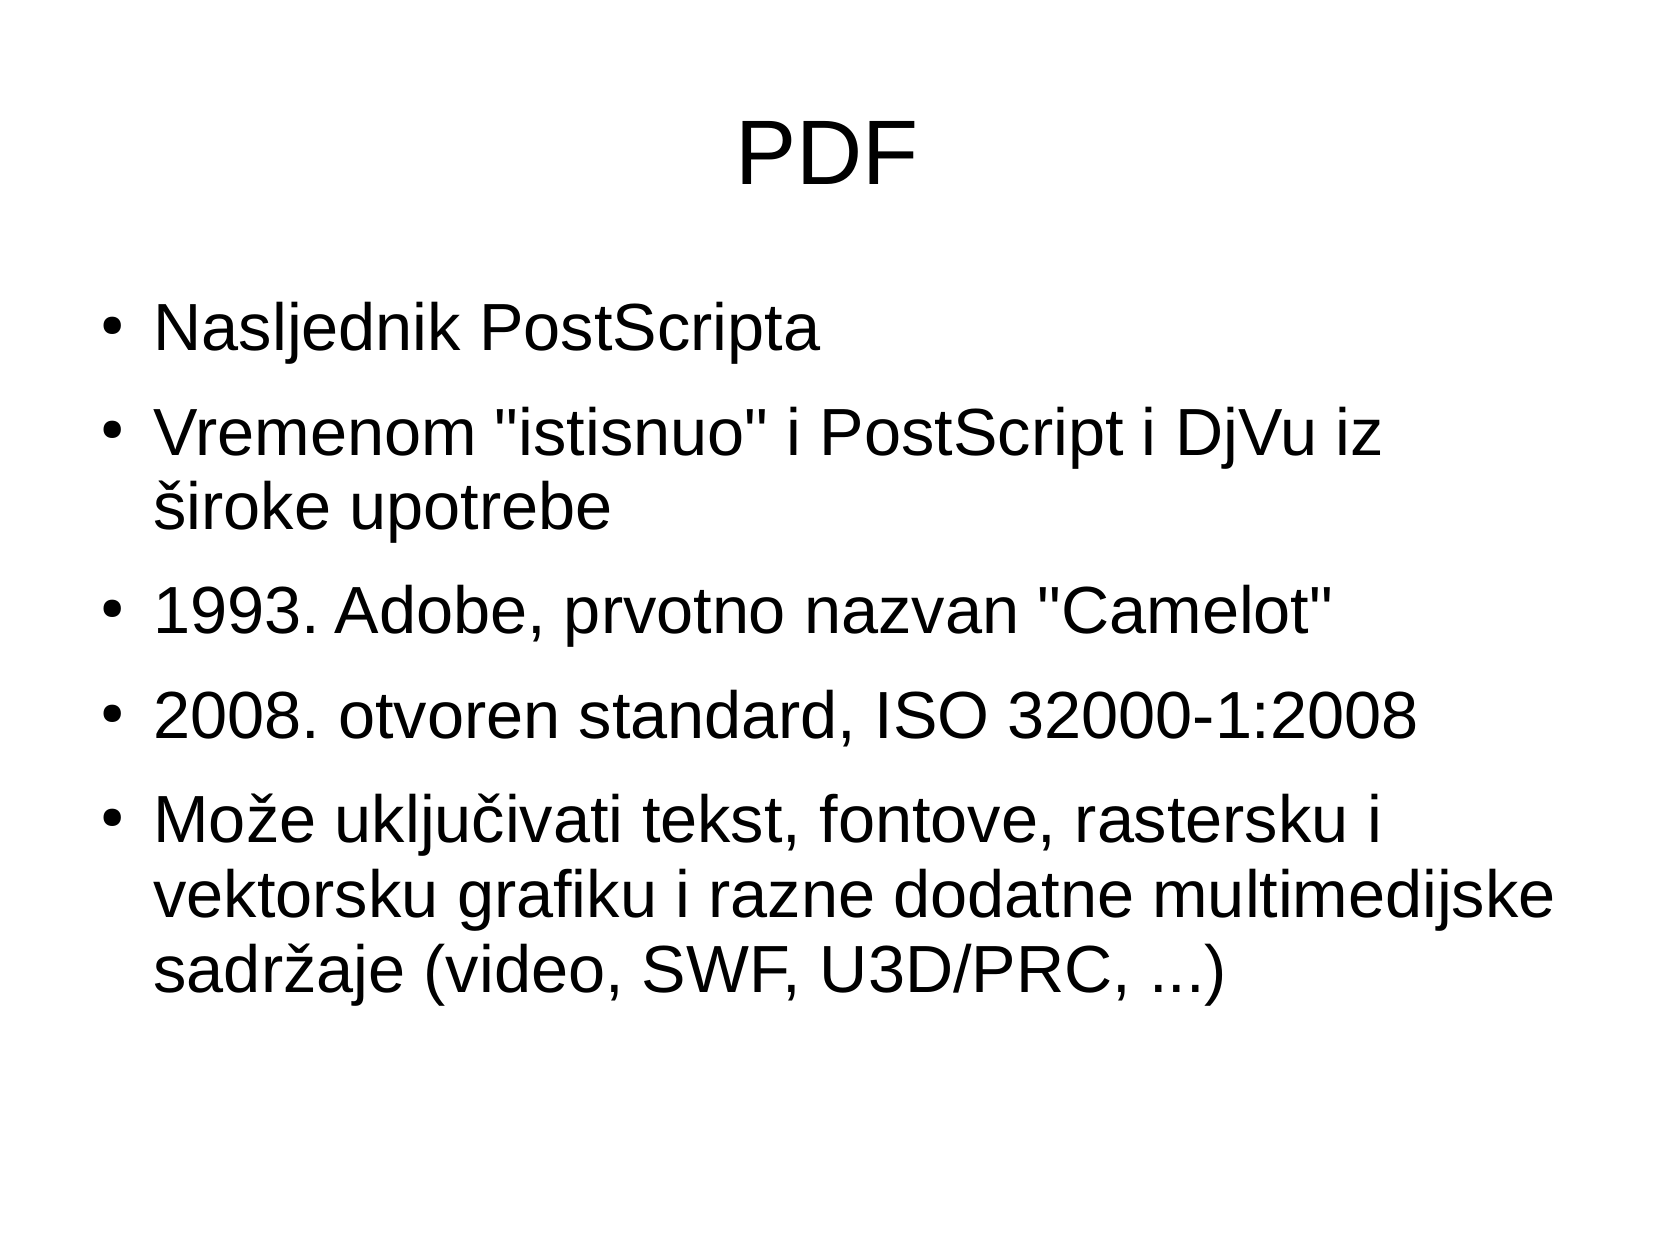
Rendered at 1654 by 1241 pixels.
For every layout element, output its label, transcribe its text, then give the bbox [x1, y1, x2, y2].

list Nasljednik PostScripta Vremenom "istisnuo" i PostScript i DjVu iz široke upotrebe 1993. Adobe, prvotno nazvan "Camelot" 2008. otvoren standard, ISO 32000-1:2008 Može uključivati tekst, fontove, rastersku i vektorsku grafiku i razne dodatne multimedijske sadržaje (video, SWF, U3D/PRC, ...) [82, 290, 1571, 1109]
title PDF [82, 49, 1571, 257]
